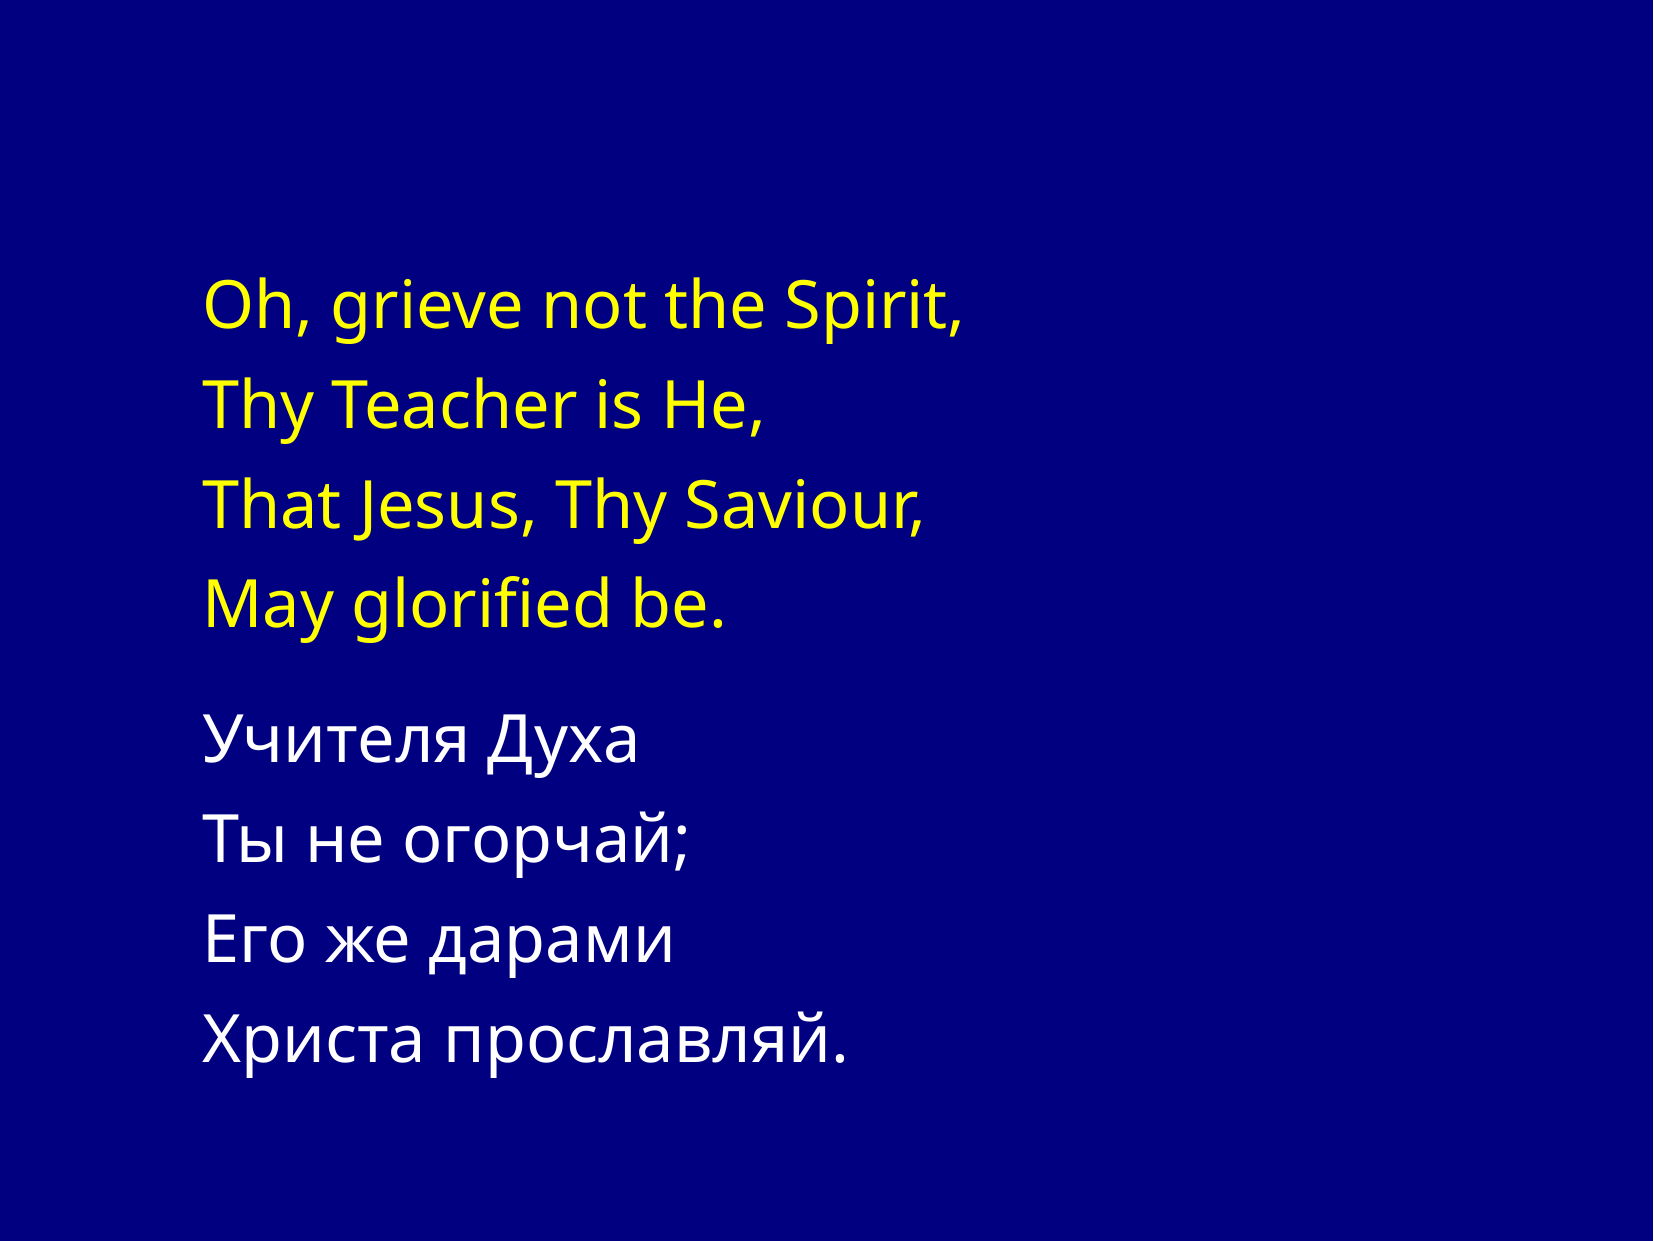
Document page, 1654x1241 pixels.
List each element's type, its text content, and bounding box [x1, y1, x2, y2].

text_box Oh, grieve not the Spirit, Thy Teacher is He, That Jesus, Thy Saviour, May glorified be. [75, 150, 1576, 638]
text_box Учителя Духа Ты не огорчай; Его же дарами Христа прославляй. [75, 675, 1576, 1163]
